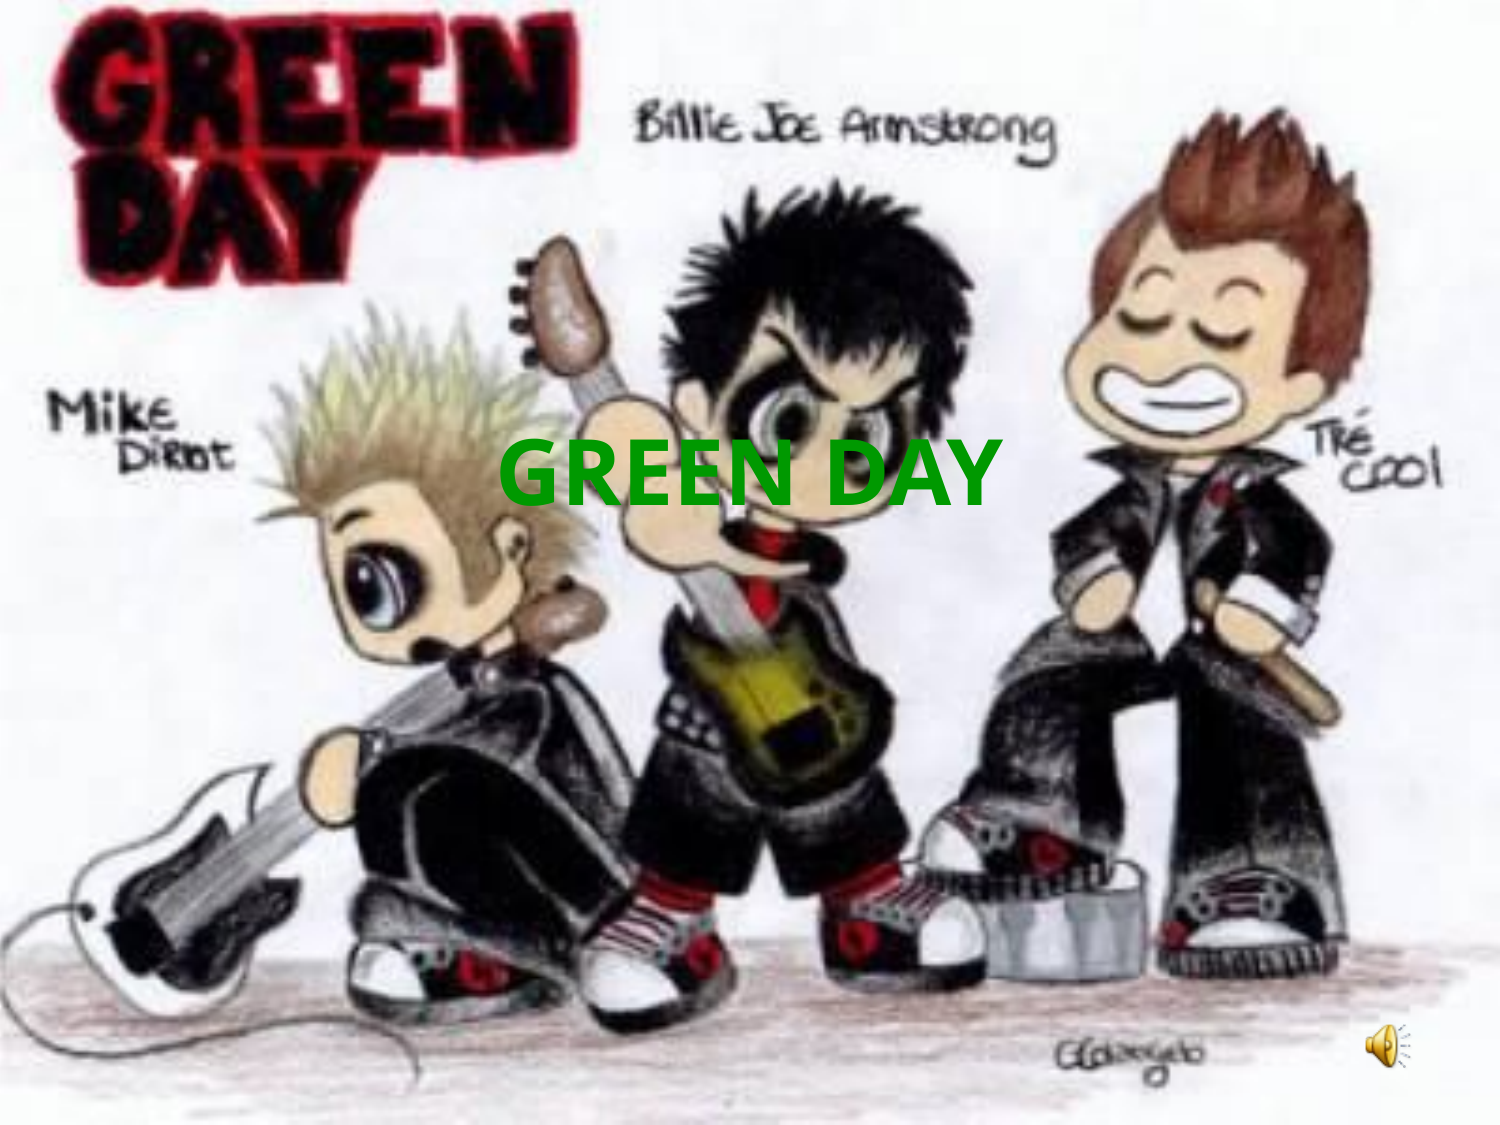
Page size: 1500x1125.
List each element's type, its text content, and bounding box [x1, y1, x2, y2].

picture [0, 0, 1500, 1125]
subtitle [225, 637, 1275, 925]
title GREEN DAY [112, 375, 1388, 563]
